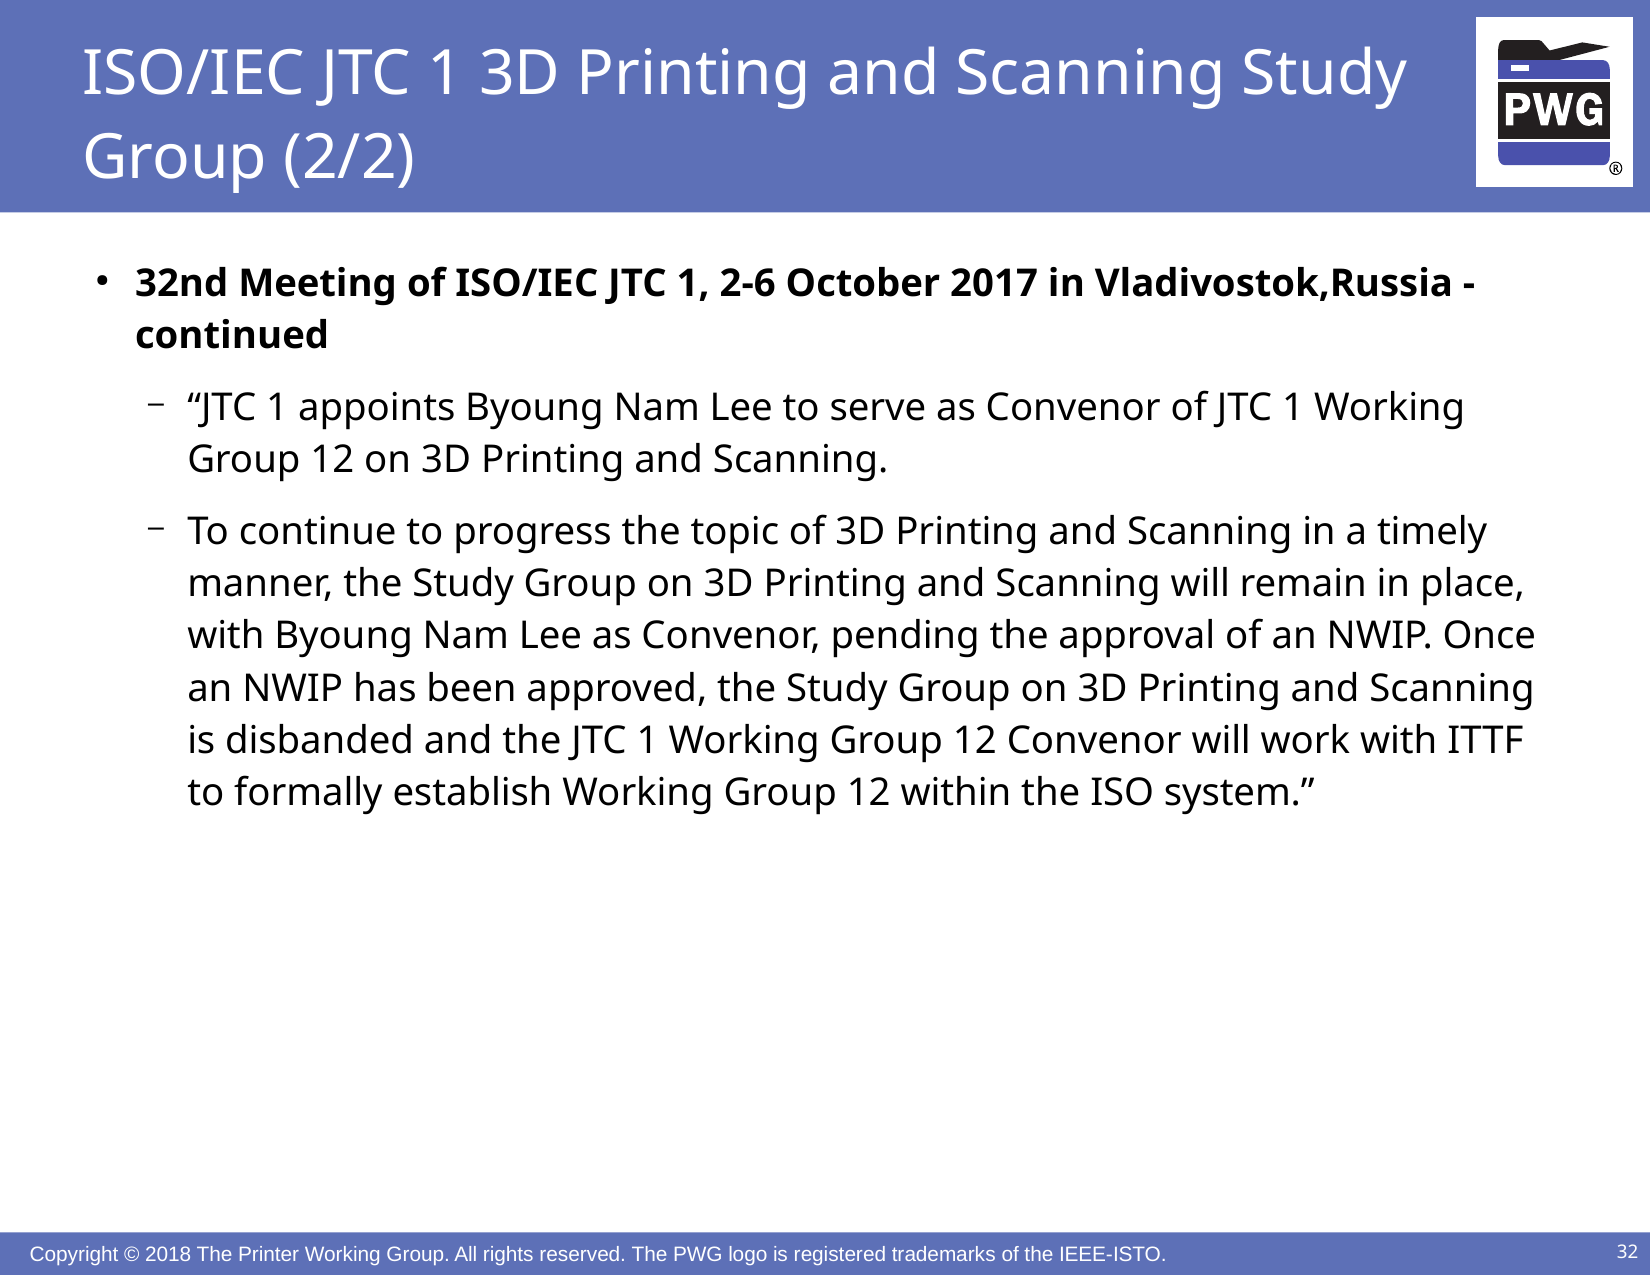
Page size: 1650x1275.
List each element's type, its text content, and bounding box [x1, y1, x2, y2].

title ISO/IEC JTC 1 3D Printing and Scanning Study Group (2/2) [82, 8, 1449, 198]
list 32nd Meeting of ISO/IEC JTC 1, 2-6 October 2017 in Vladivostok,Russia - continued “JTC 1 appoints Byoung Nam Lee to serve as Convenor of JTC 1 Working Group 12 on 3D Printing and Scanning. To continue to progress the topic of 3D Printing and Scanning in a timely manner, the Study Group on 3D Printing and Scanning will remain in place, with Byoung Nam Lee as Convenor, pending the approval of an NWIP. Once an NWIP has been approved, the Study Group on 3D Printing and Scanning is disbanded and the JTC 1 Working Group 12 Convenor will work with ITTF to formally establish Working Group 12 within the ISO system.” [82, 254, 1568, 826]
